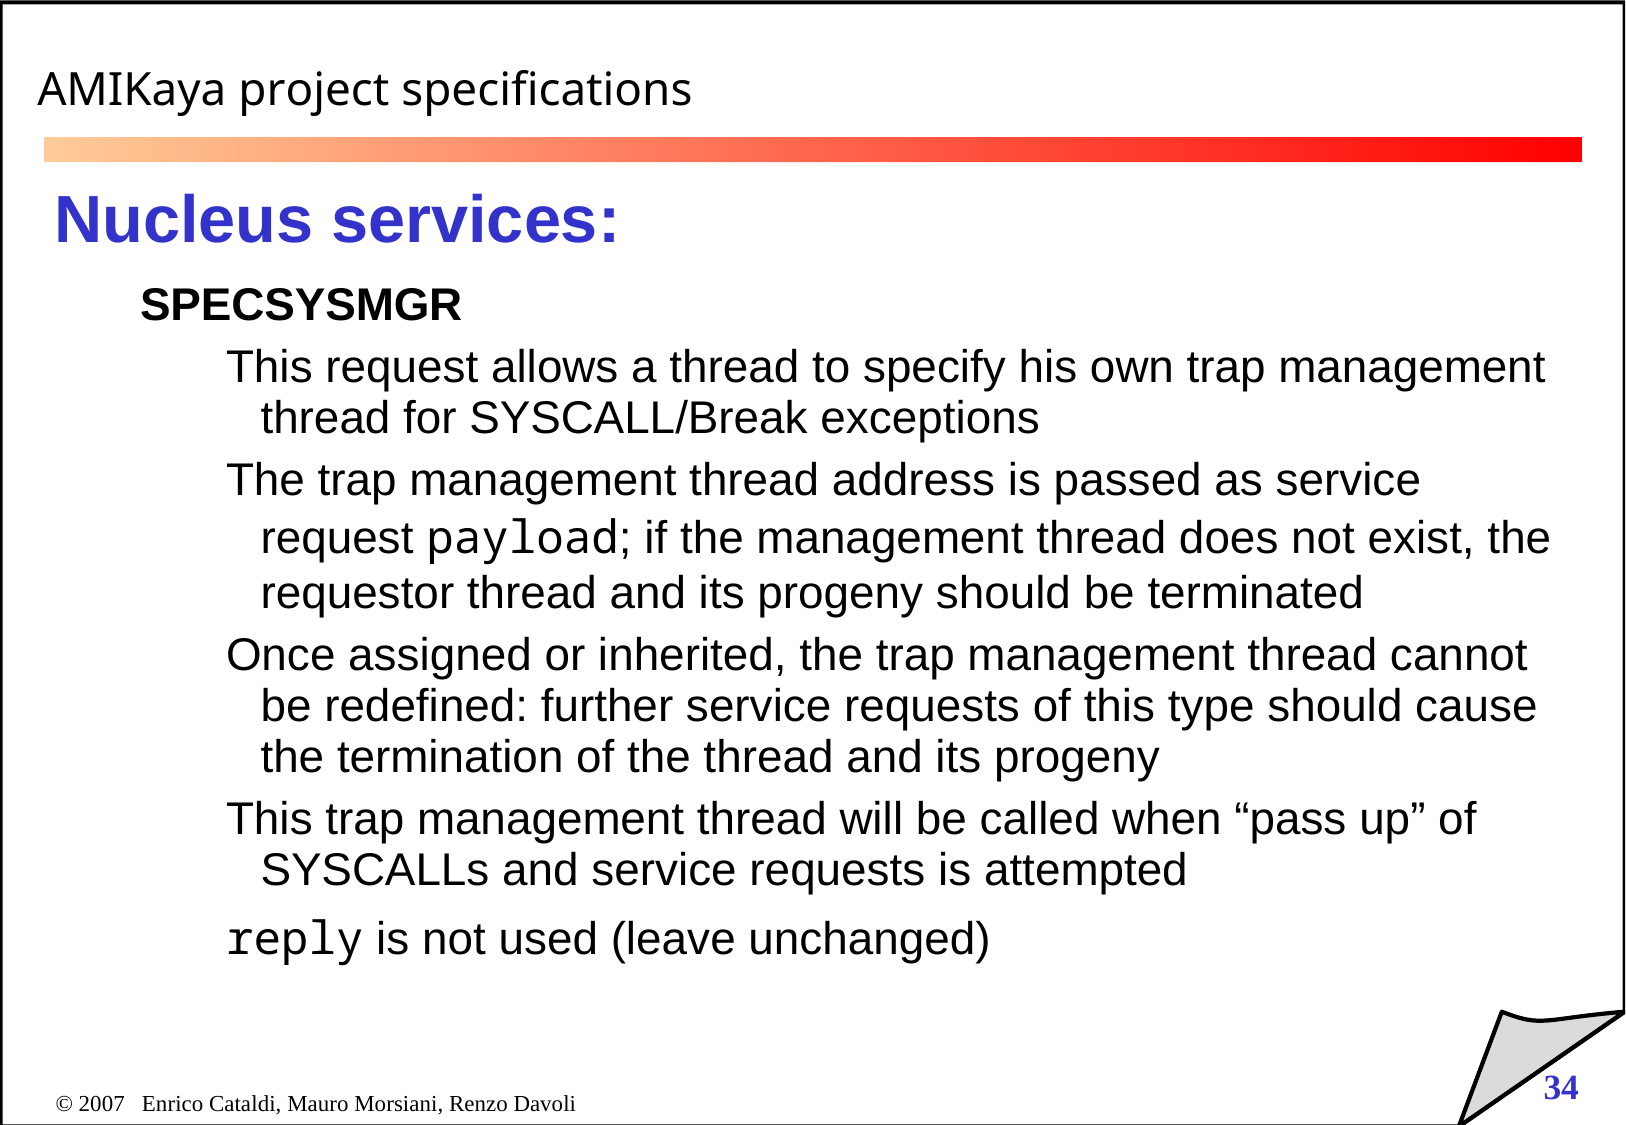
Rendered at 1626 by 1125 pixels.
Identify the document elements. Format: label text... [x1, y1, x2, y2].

list Nucleus services: SPECSYSMGR This request allows a thread to specify his own trap management thread for SYSCALL/Break exceptions The trap management thread address is passed as service request payload; if the management thread does not exist, the requestor thread and its progeny should be terminated Once assigned or inherited, the trap management thread cannot be redefined: further service requests of this type should cause the termination of the thread and its progeny This trap management thread will be called when “pass up” of SYSCALLs and service requests is attempted reply is not used (leave unchanged) [54, 187, 1571, 1061]
title AMIKaya project specifications [37, 44, 1587, 131]
